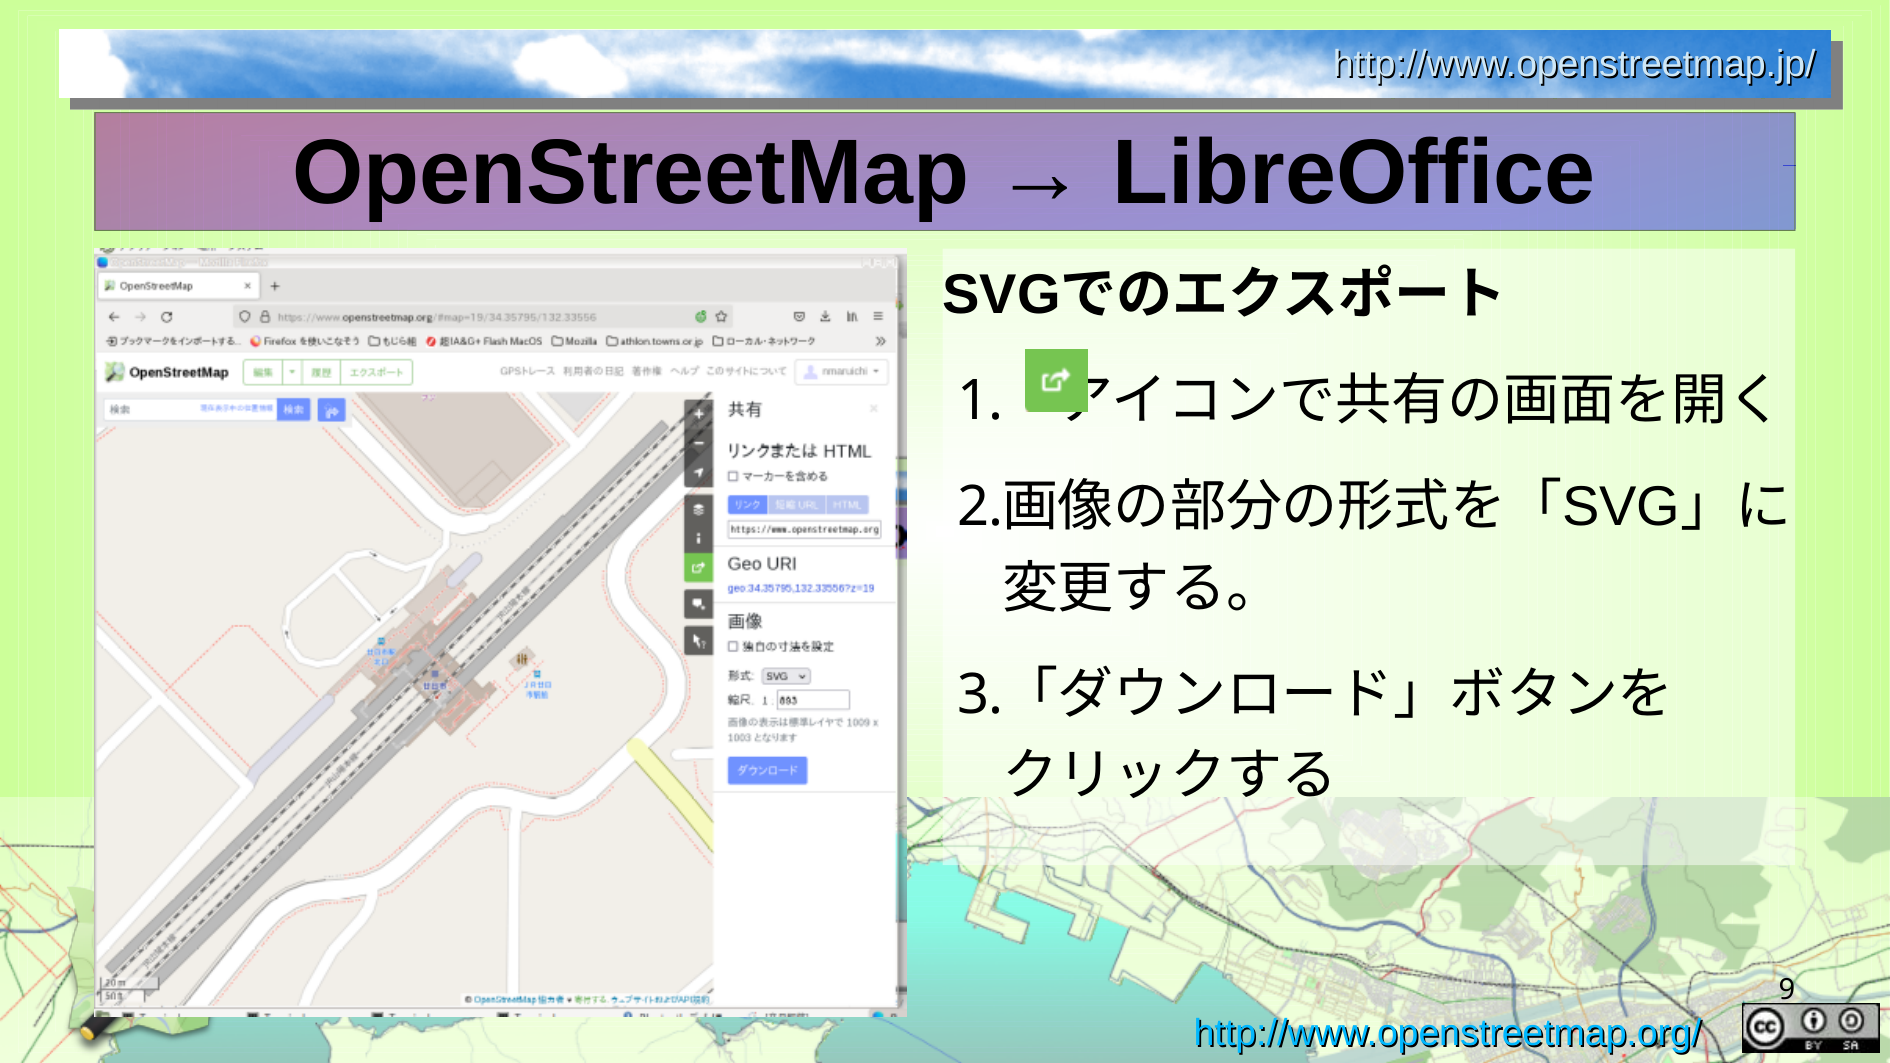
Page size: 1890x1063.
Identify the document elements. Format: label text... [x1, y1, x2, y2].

picture [1025, 349, 1088, 412]
list SVGでのエクスポート アイコンで共有の画面を開く 画像の部分の形式を「SVG」に変更する。 「ダウンロード」ボタンを クリックする [942, 248, 1796, 866]
picture [59, 29, 1831, 98]
title OpenStreetMap → LibreOffice [94, 112, 1796, 231]
picture [0, 248, 1890, 1063]
